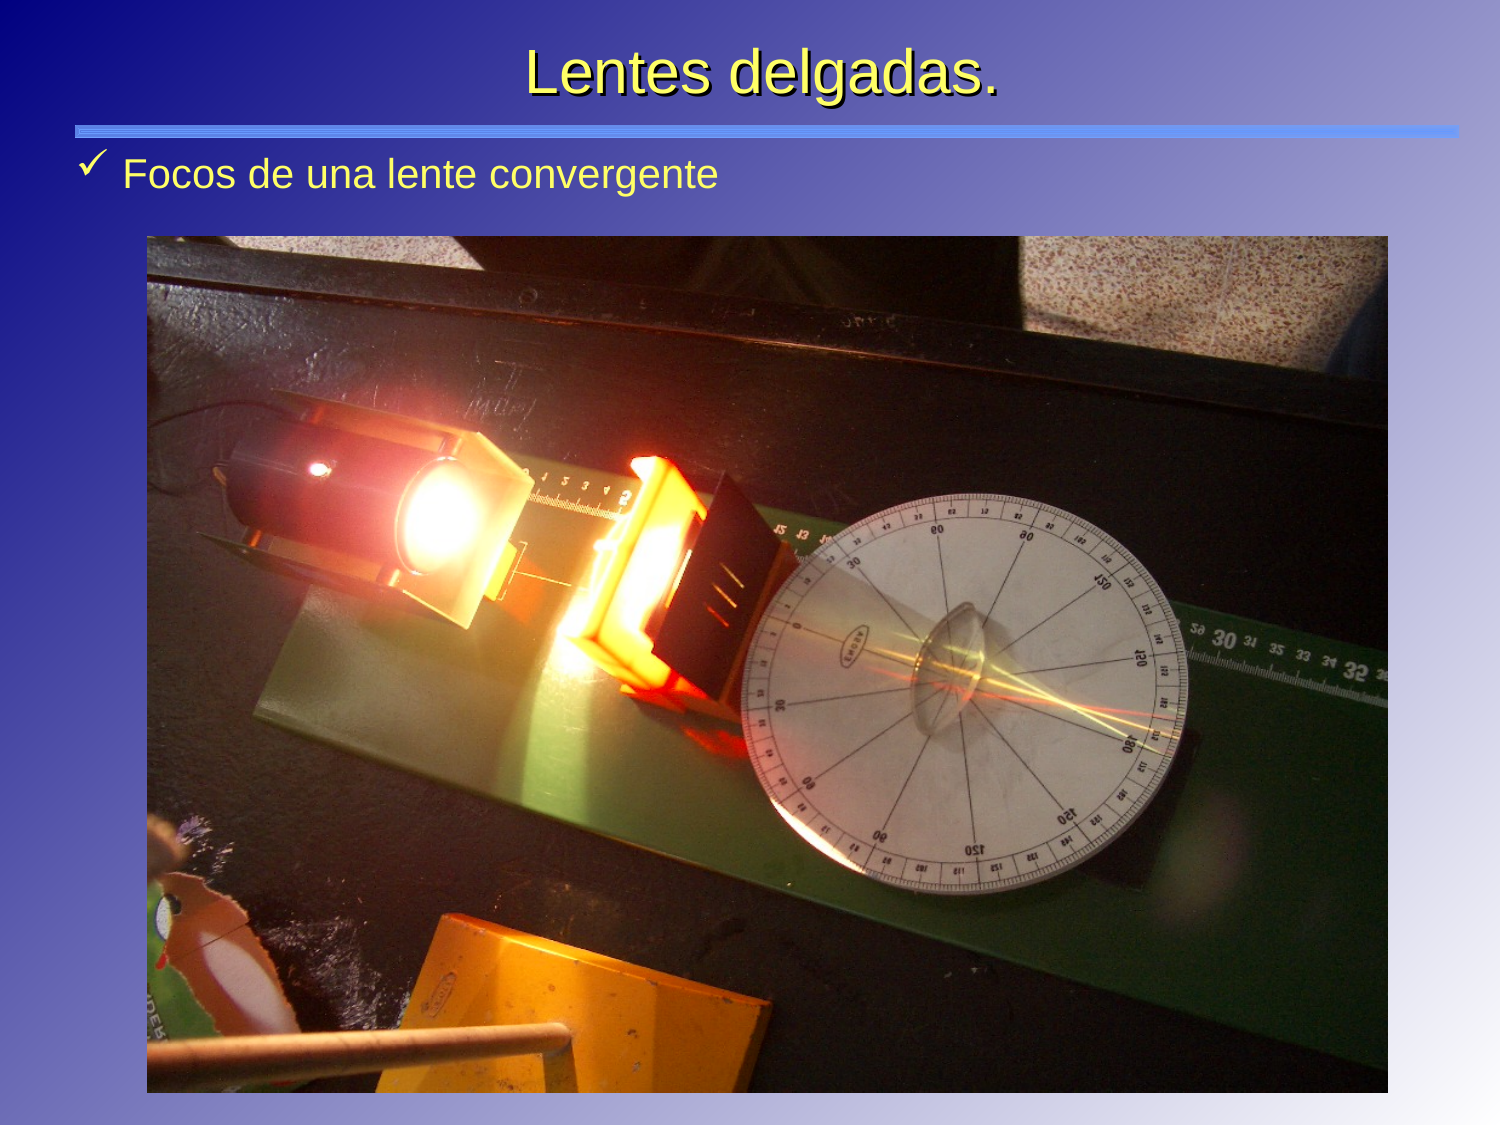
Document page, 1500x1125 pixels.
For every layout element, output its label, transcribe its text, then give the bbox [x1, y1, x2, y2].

text_box Focos de una lente convergente [60, 139, 797, 227]
picture [147, 236, 1388, 1093]
text_box Lentes delgadas. [50, 23, 1476, 114]
text_box [75, 125, 1460, 138]
